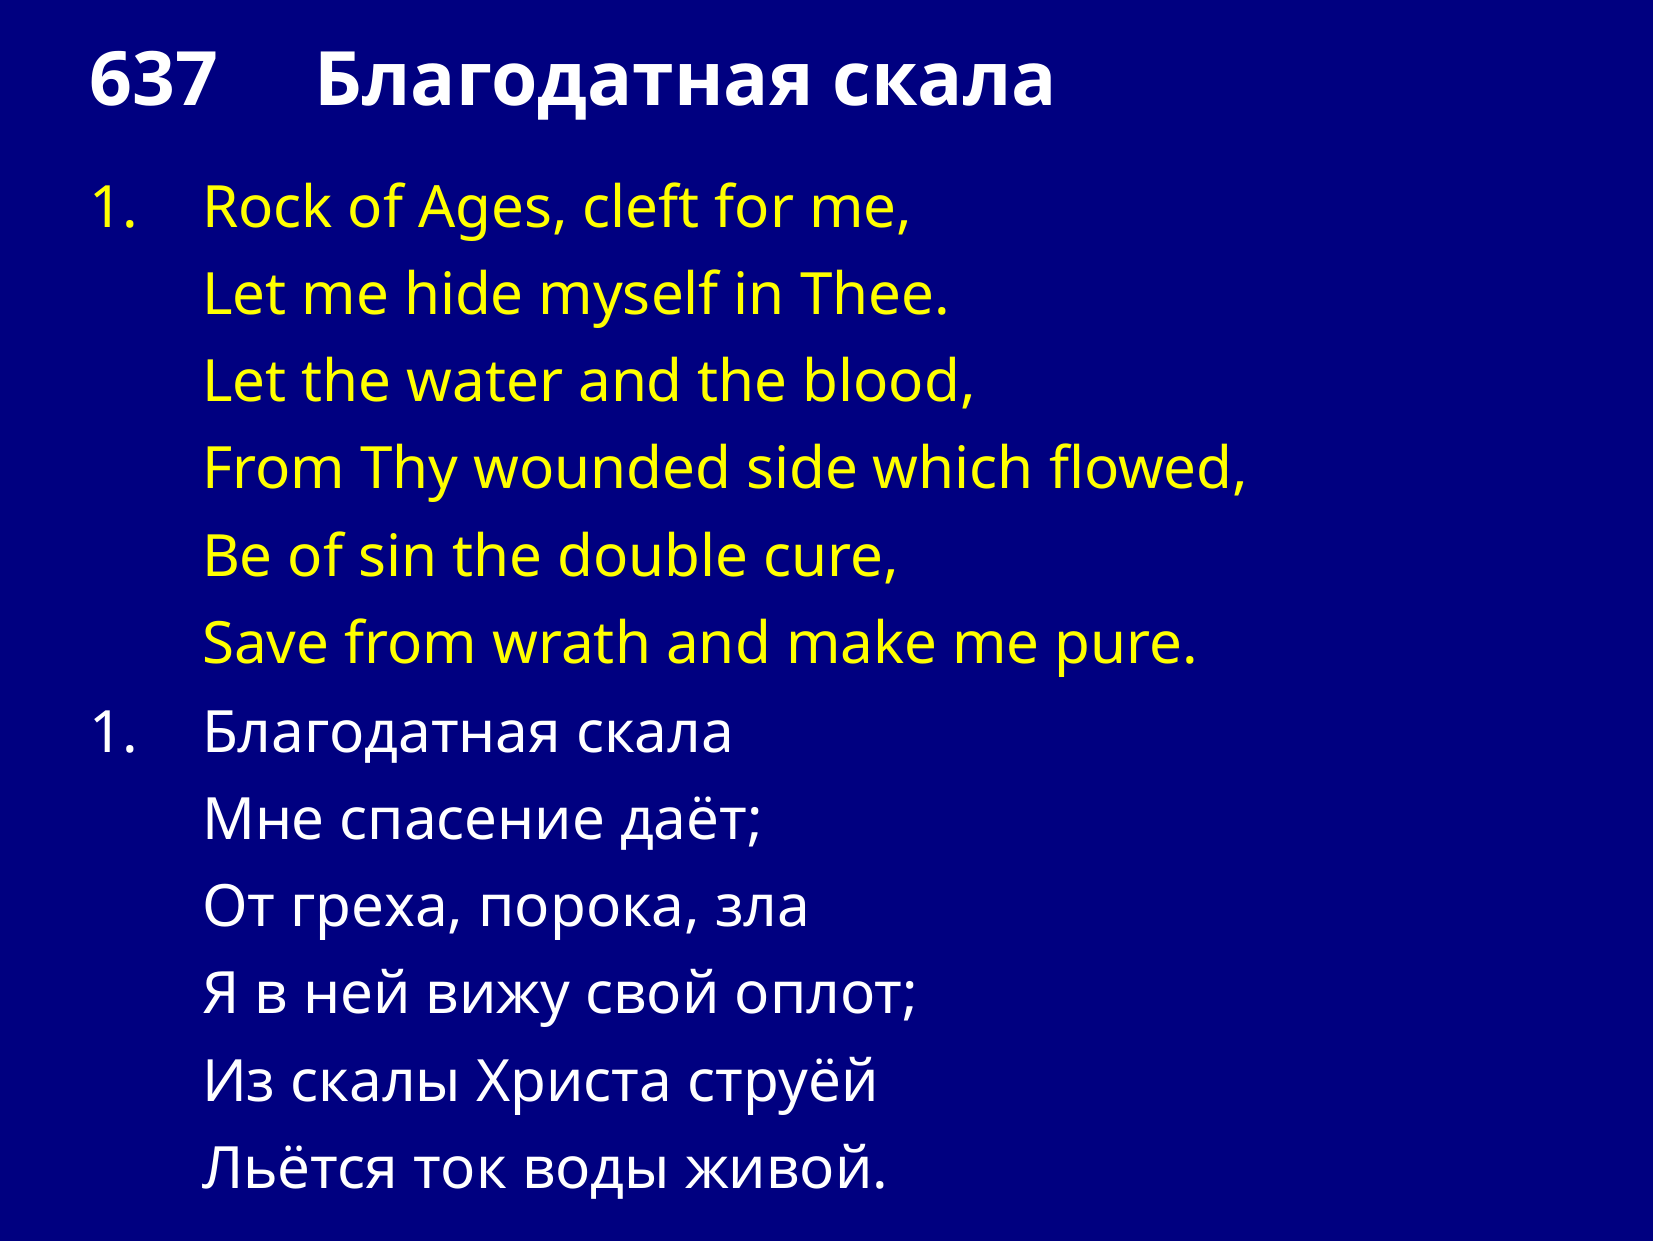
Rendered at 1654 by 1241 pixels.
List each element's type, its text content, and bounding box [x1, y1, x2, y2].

text_box 1. Rock of Ages, cleft for me, Let me hide myself in Thee. Let the water and the blood, From Thy wounded side which flowed, Be of sin the double cure, Save from wrath and make me pure. [75, 150, 1576, 638]
text_box 1. Благодатная скала Мне спасение даёт; От греха, порока, зла Я в ней вижу свой оплот; Из скалы Христа струёй Льётся ток воды живой. [75, 675, 1576, 1163]
text_box 637 Благодатная скала [75, 18, 1576, 131]
